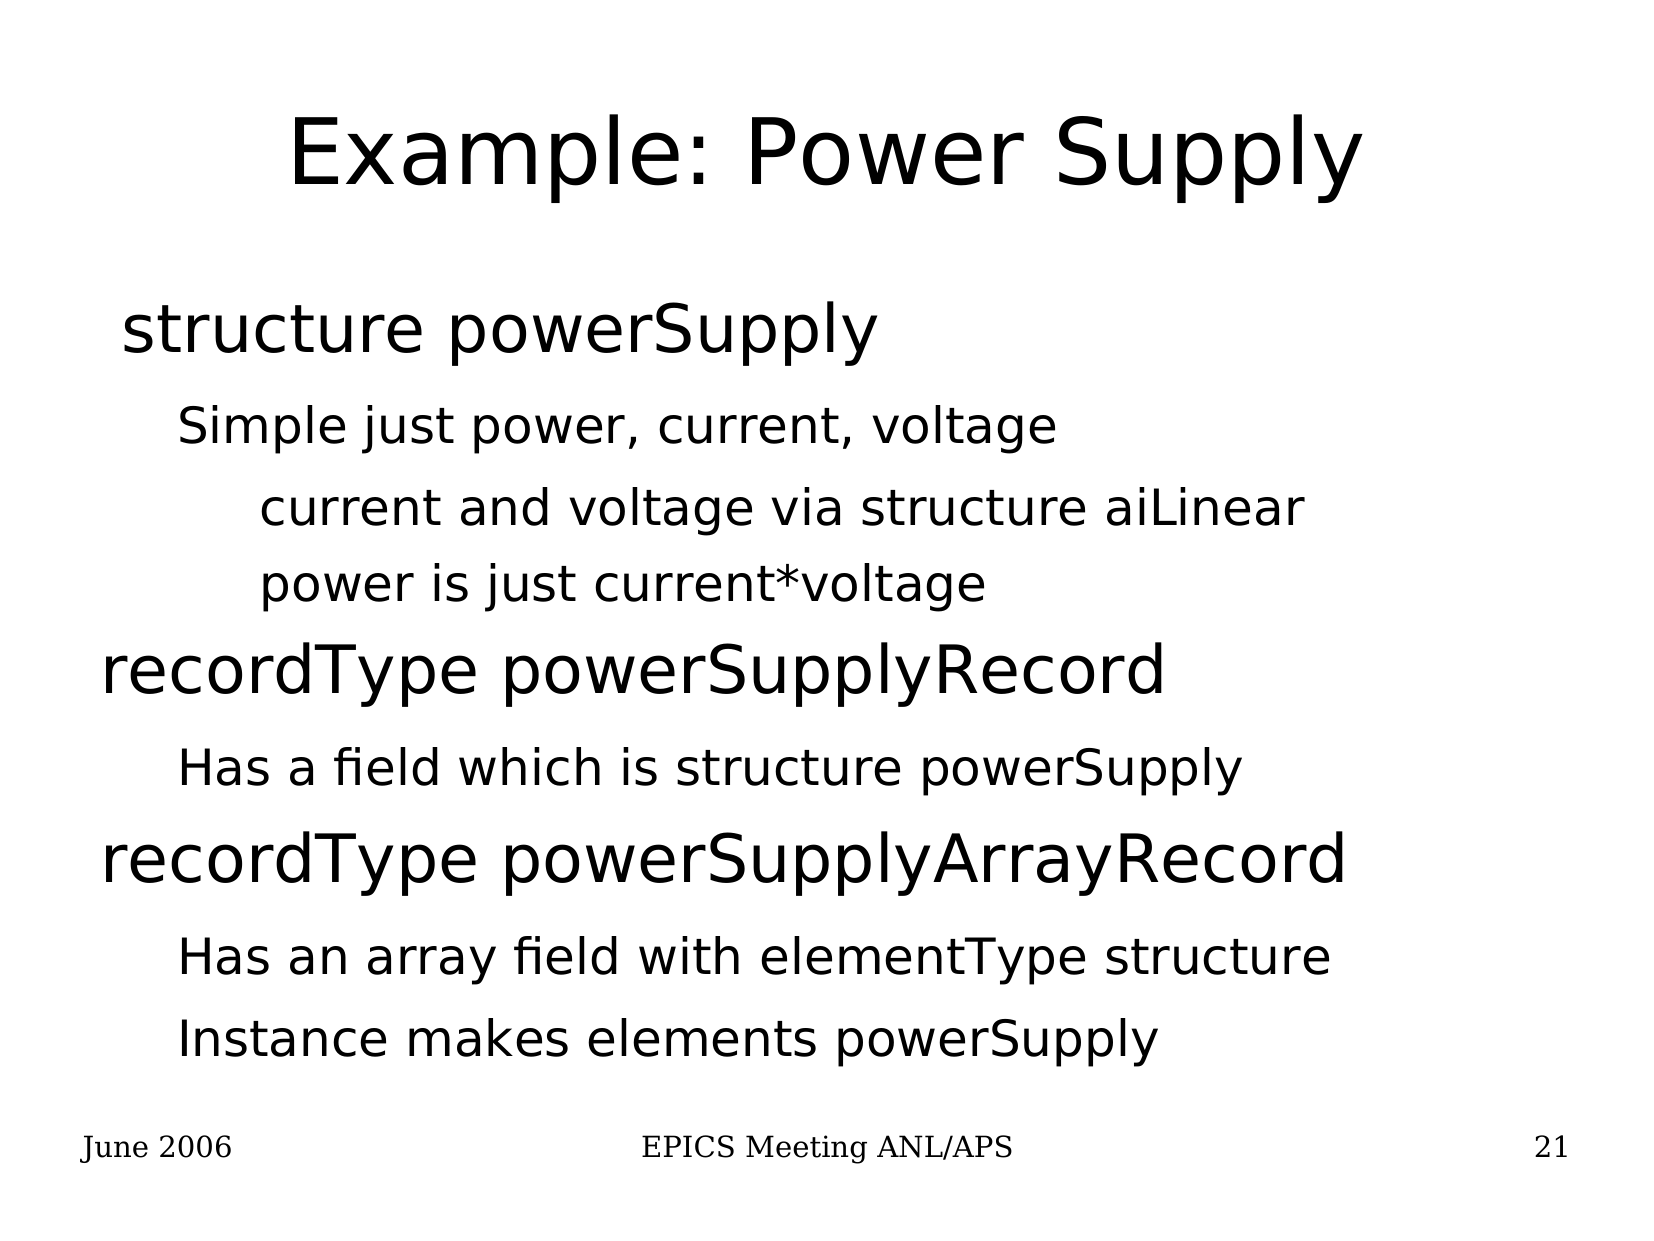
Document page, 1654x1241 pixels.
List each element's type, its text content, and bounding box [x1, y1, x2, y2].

list structure powerSupply Simple just power, current, voltage current and voltage via structure aiLinear power is just current*voltage recordType powerSupplyRecord Has a field which is structure powerSupply recordType powerSupplyArrayRecord Has an array field with elementType structure Instance makes elements powerSupply [82, 290, 1571, 1109]
title Example: Power Supply [82, 49, 1571, 257]
